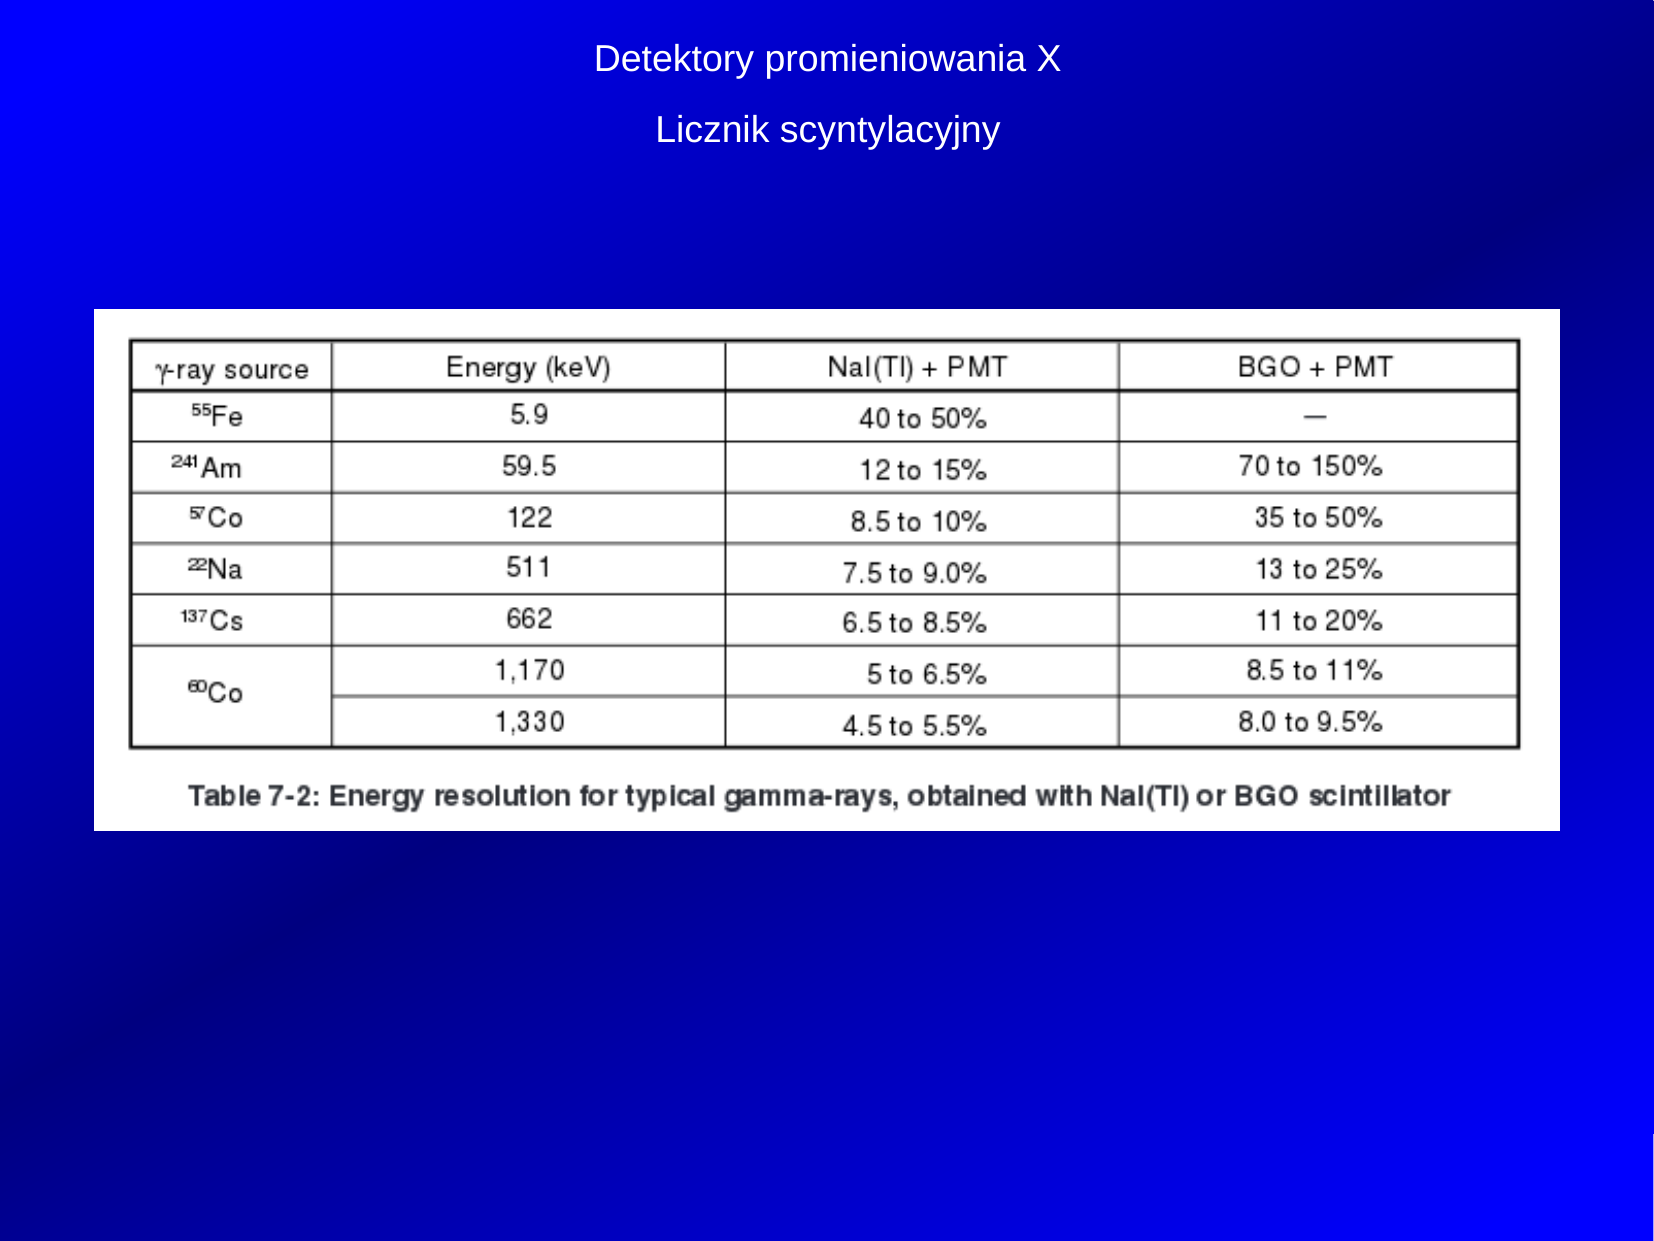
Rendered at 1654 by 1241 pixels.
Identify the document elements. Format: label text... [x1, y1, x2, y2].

picture [94, 309, 1560, 831]
text_box Detektory promieniowania X [579, 30, 1077, 87]
text_box Licznik scyntylacyjny [640, 100, 1016, 158]
